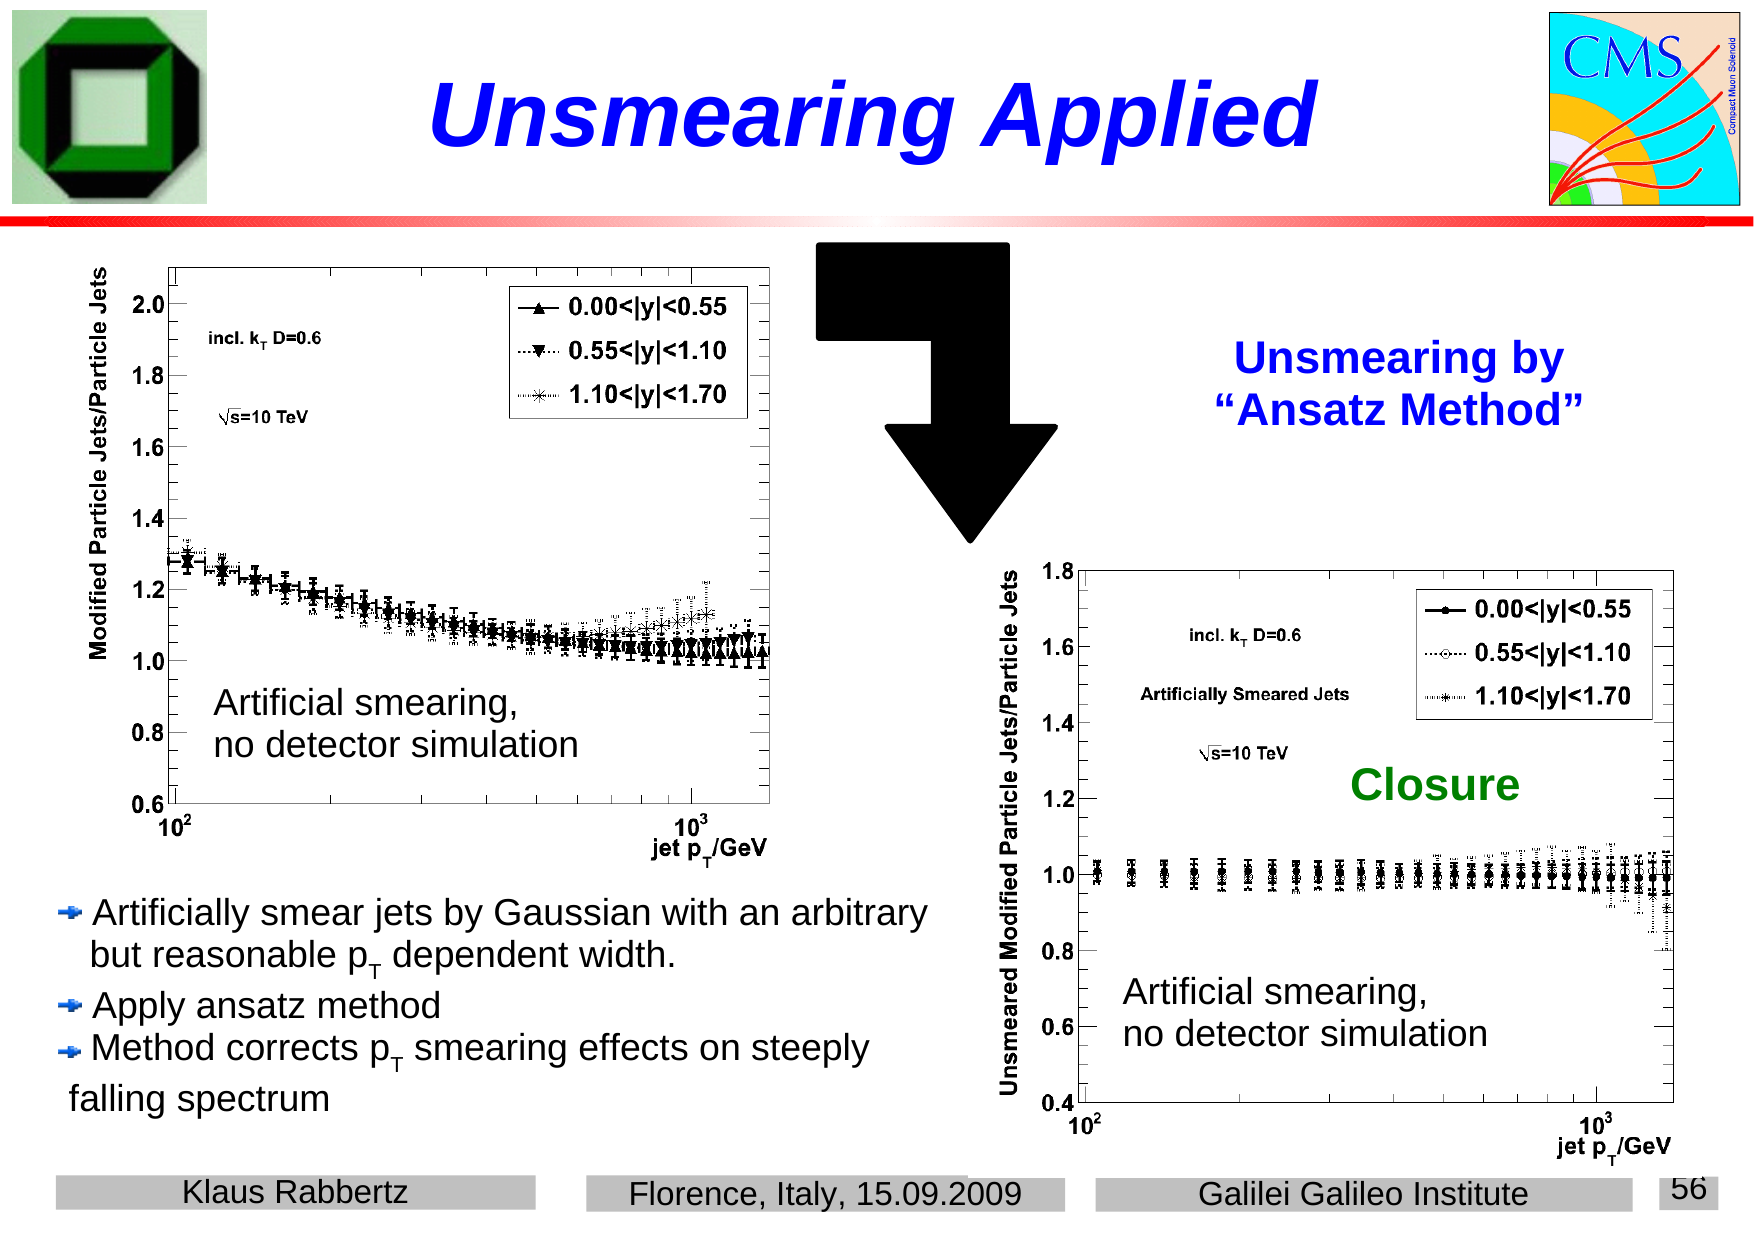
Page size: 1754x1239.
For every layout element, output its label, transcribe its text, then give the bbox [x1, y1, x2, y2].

picture [57, 242, 798, 843]
picture [1548, 11, 1741, 206]
title Unsmearing Applied [220, 27, 1525, 202]
text_box Unsmearing by “Ansatz Method” [1201, 326, 1598, 443]
text_box Artificial smearing, no detector simulation [1110, 964, 1548, 1061]
text_box Artificial smearing, no detector simulation [201, 675, 638, 772]
text_box Closure [1338, 752, 1533, 817]
text_box [818, 245, 1056, 541]
text_box Artificially smear jets by Gaussian with an arbitrary but reasonable pT dependent width. Apply ansatz method Method corrects pT smearing effects on steeply falling spectrum [46, 843, 967, 1126]
picture [968, 545, 1702, 1178]
picture [12, 10, 207, 204]
